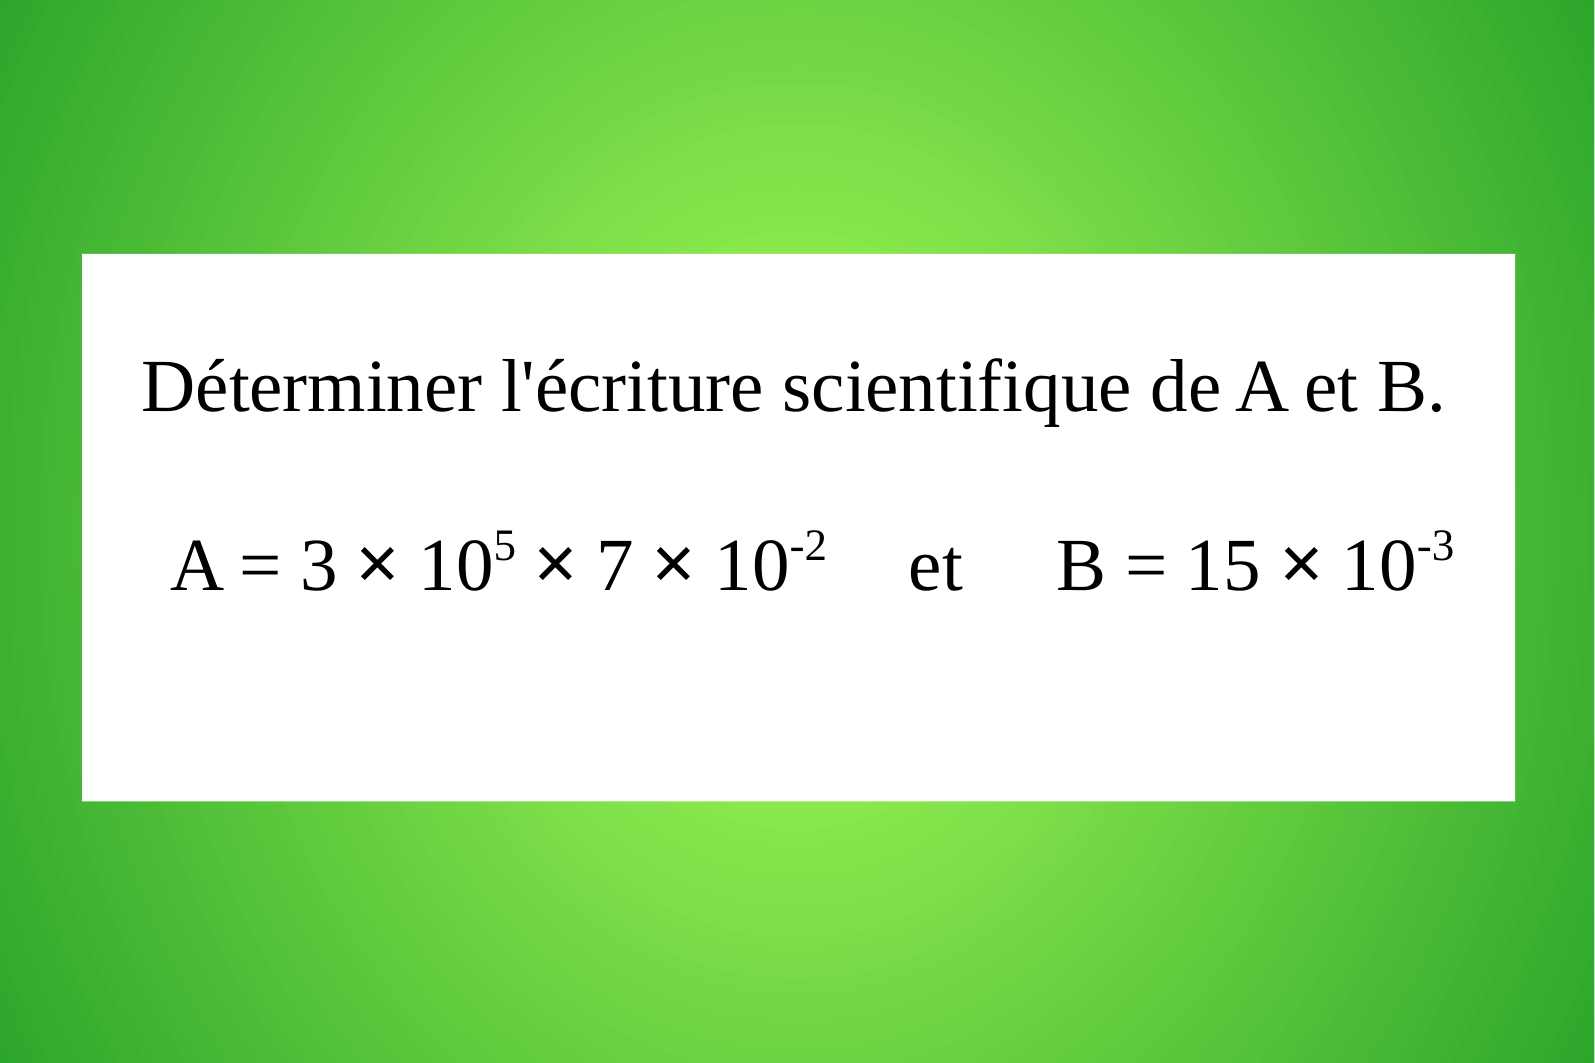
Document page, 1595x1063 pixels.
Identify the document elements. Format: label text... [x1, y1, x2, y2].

picture [0, 0, 1595, 1063]
text_box Déterminer l'écriture scientifique de A et B. A = 3 × 105 × 7 × 10-2 et B = 15 × 10-3 [82, 253, 1516, 802]
